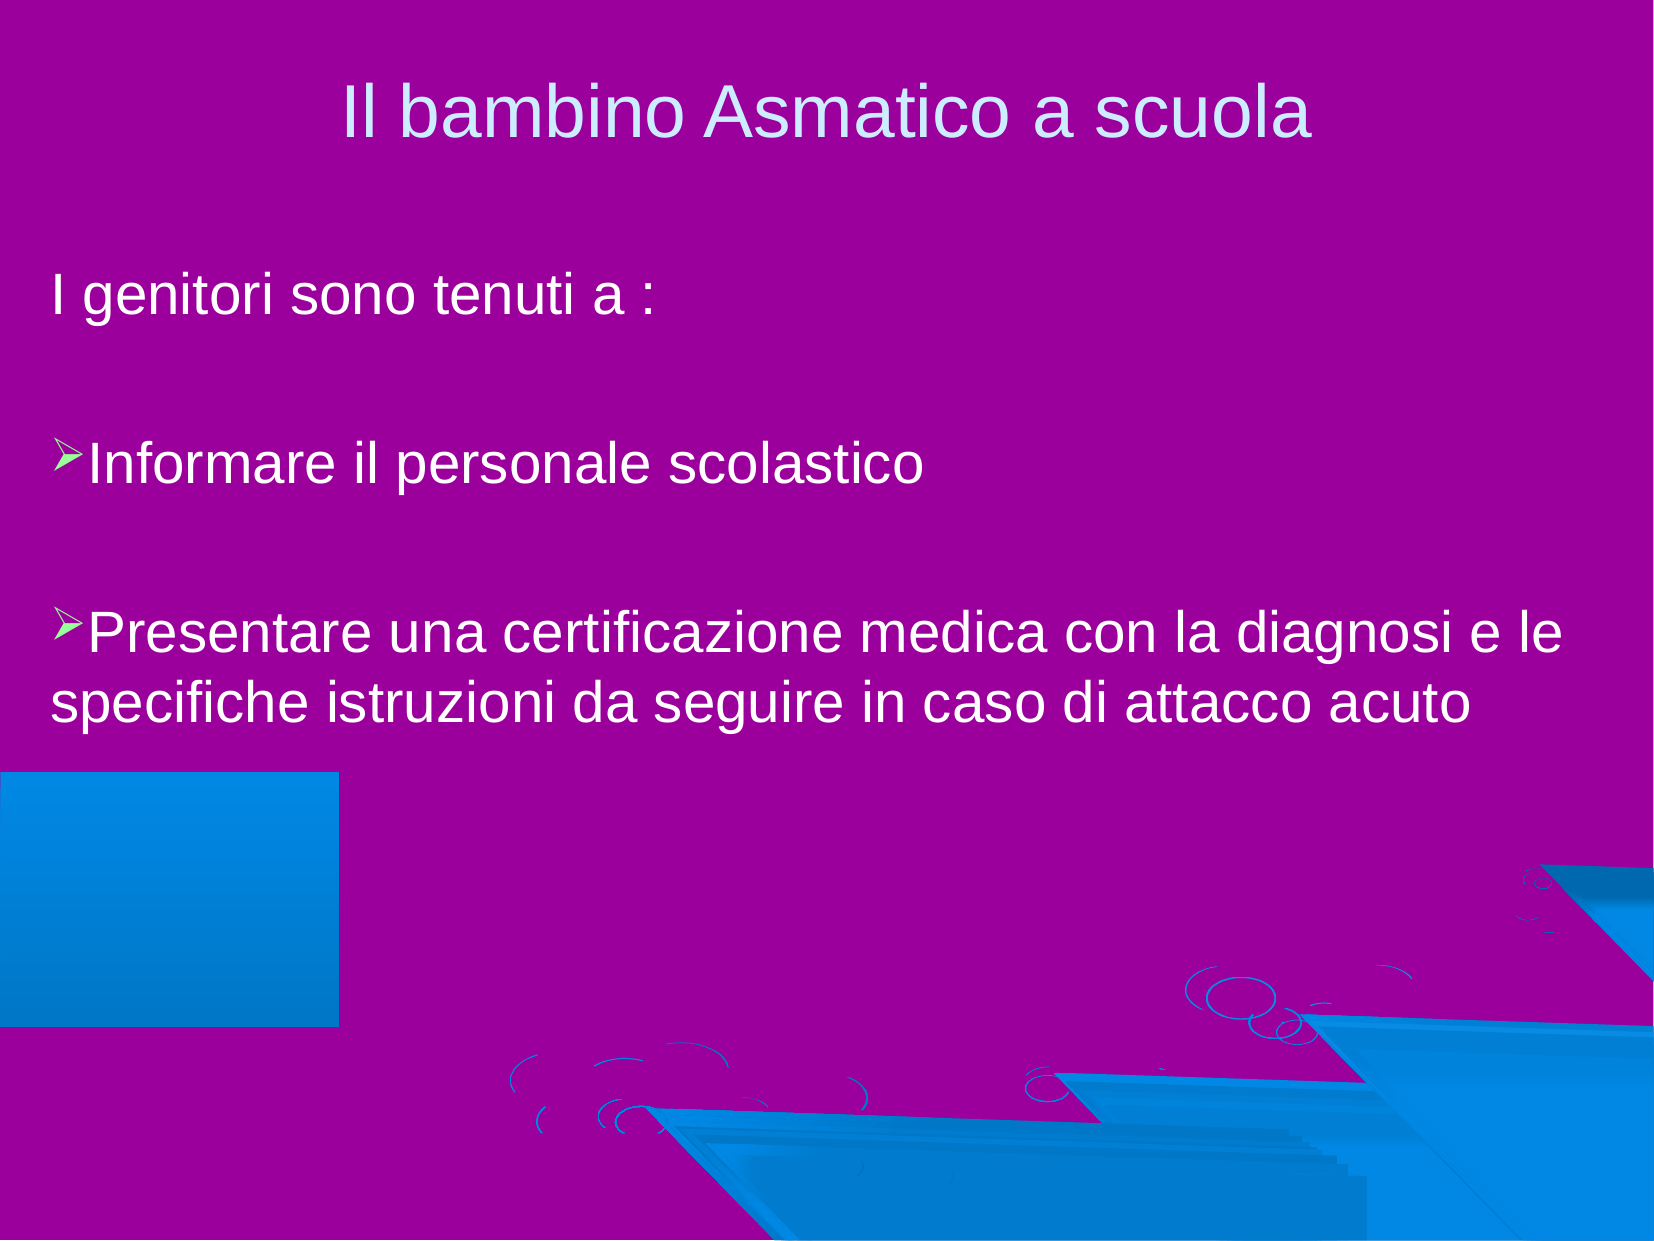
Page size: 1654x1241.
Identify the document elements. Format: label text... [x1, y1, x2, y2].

list I genitori sono tenuti a : Informare il personale scolastico Presentare una certificazione medica con la diagnosi e le specifiche istruzioni da seguire in caso di attacco acuto [35, 248, 1619, 969]
title Il bambino Asmatico a scuola [82, 0, 1571, 219]
